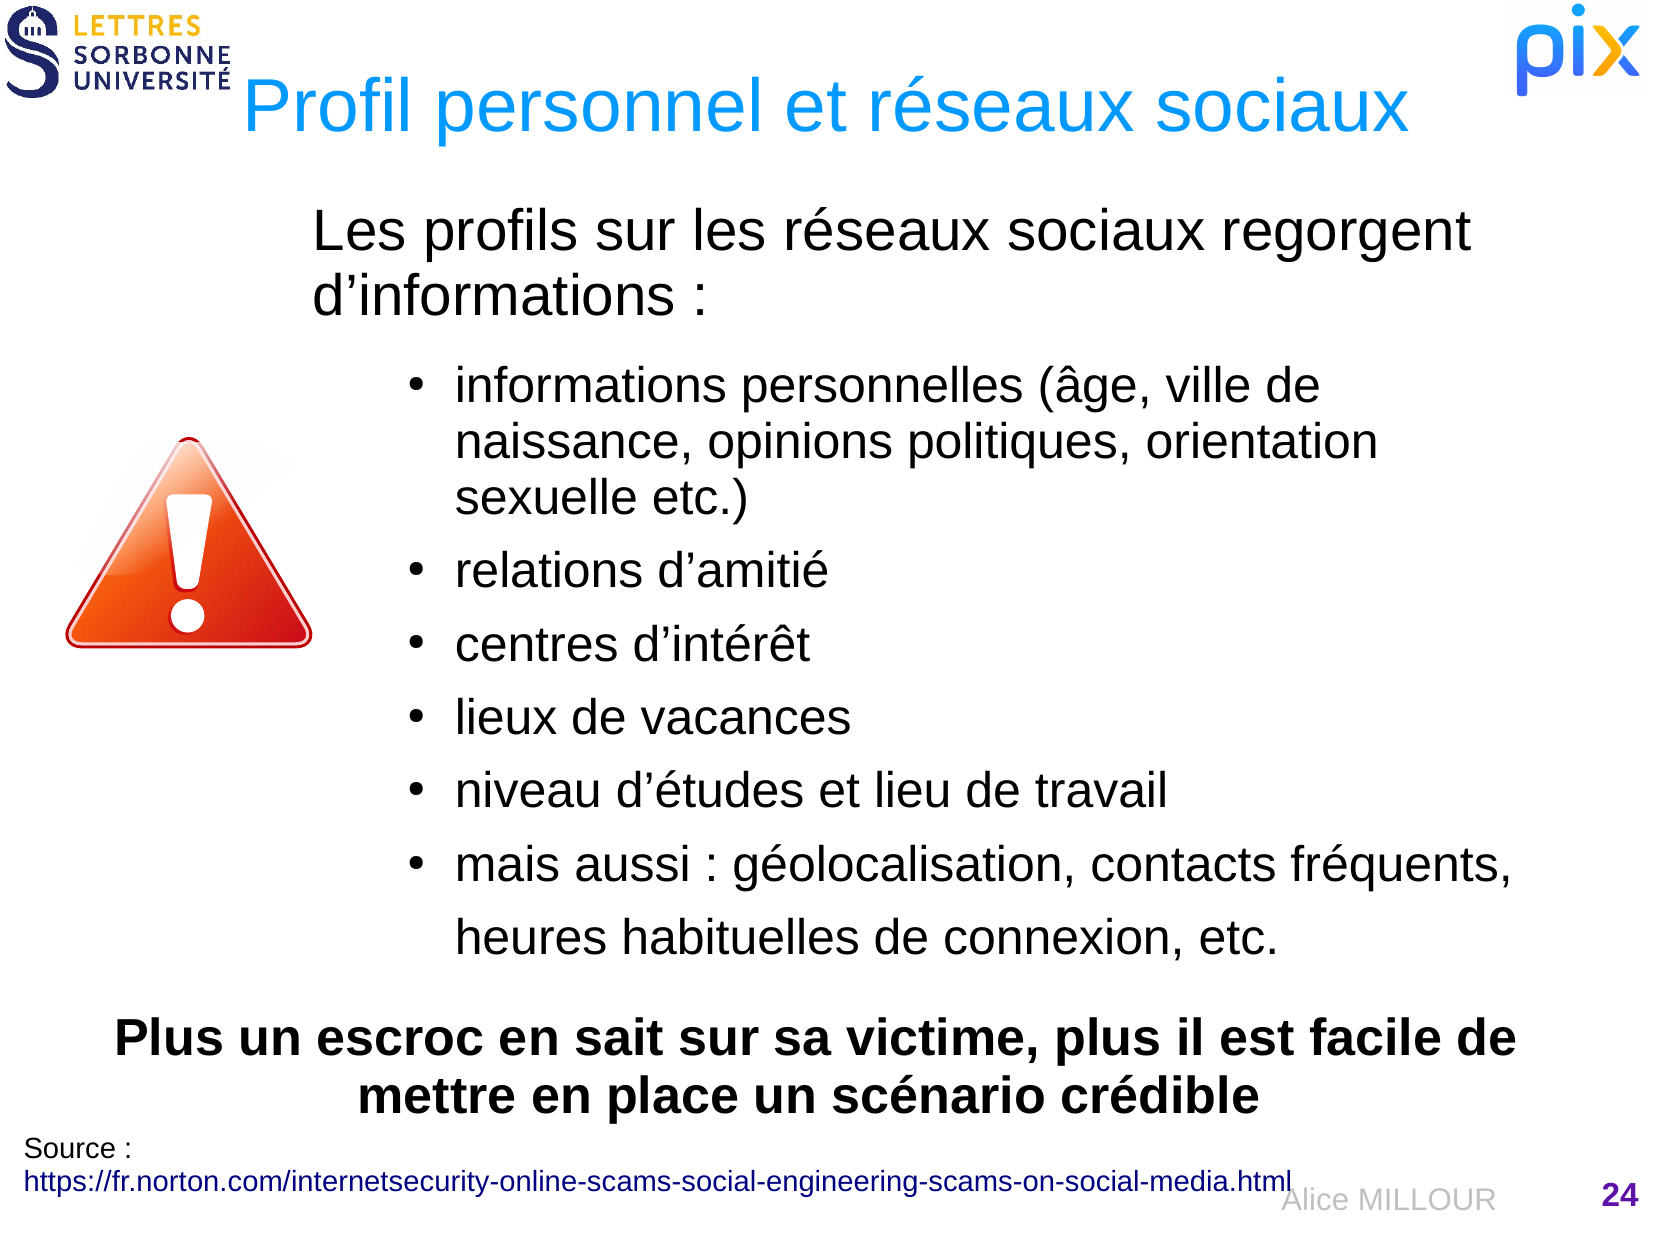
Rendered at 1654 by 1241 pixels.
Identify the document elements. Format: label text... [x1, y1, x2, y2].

text_box Plus un escroc en sait sur sa victime, plus il est facile de mettre en place un scénario crédible [53, 1000, 1580, 1241]
picture [1571, 2, 1648, 98]
text_box Source : https://fr.norton.com/internetsecurity-online-scams-social-engineering-scams-on-social-media.html [8, 1124, 53, 1241]
list Les profils sur les réseaux sociaux regorgent d’informations : informations personnelles (âge, ville de naissance, opinions politiques, orientation sexuelle etc.) relations d’amitié centres d’intérêt lieux de vacances niveau d’études et lieu de travail mais aussi : géolocalisation, contacts fréquents, heures habituelles de connexion, etc. [242, 197, 1571, 918]
picture [25, 383, 355, 713]
picture [5, 6, 82, 98]
title Profil personnel et réseaux sociaux [82, 2, 1571, 210]
